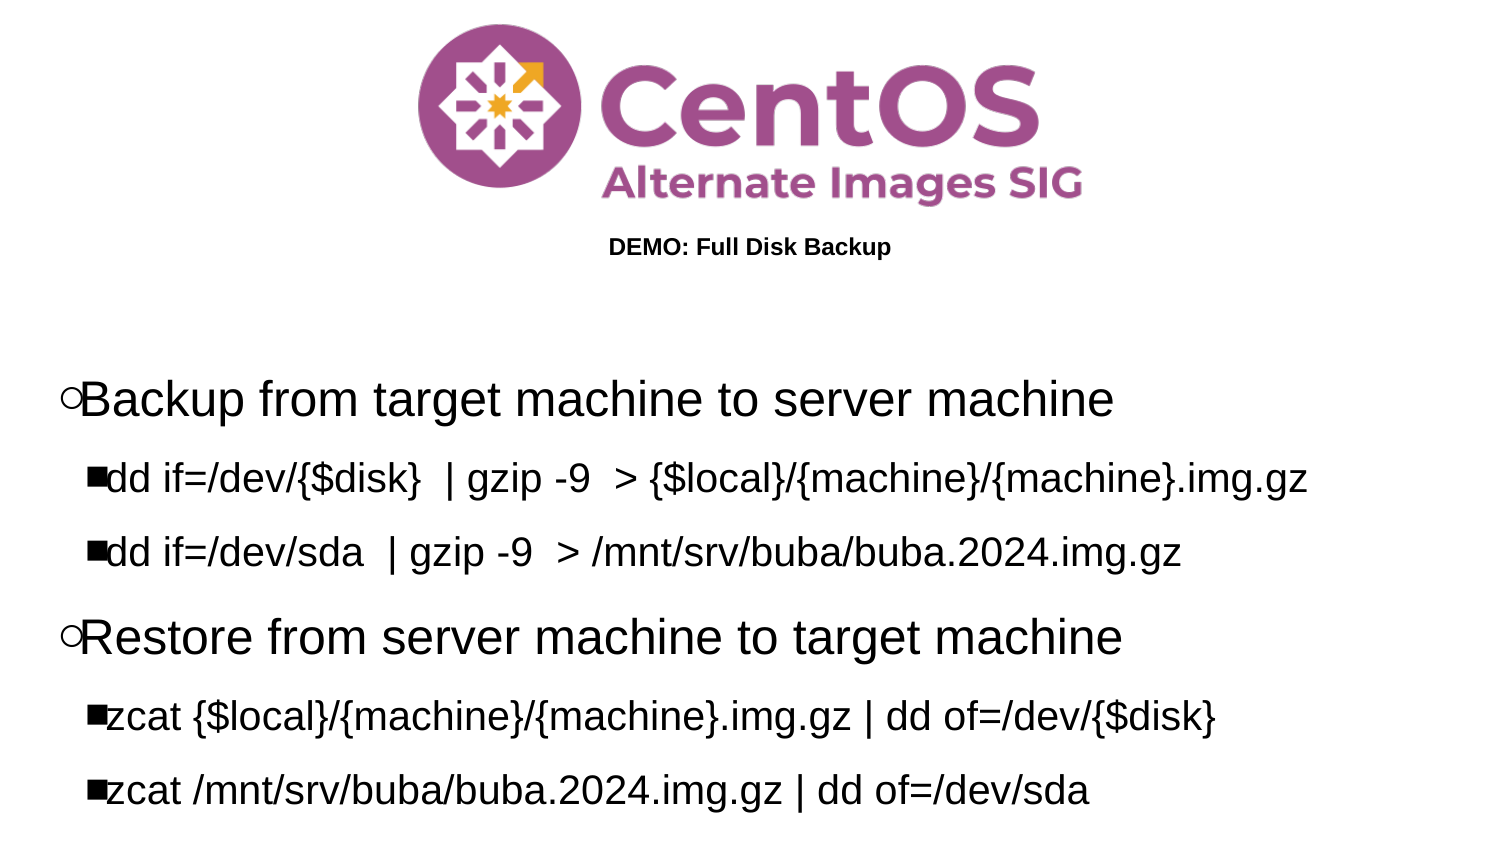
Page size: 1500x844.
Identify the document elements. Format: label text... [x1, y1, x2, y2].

title DEMO: Full Disk Backup [367, 211, 1133, 306]
list Backup from target machine to server machine dd if=/dev/{$disk} | gzip -9 > {$local}/{machine}/{machine}.img.gz dd if=/dev/sda | gzip -9 > /mnt/srv/buba/buba.2024.img.gz Restore from server machine to target machine zcat {$local}/{machine}/{machine}.img.gz | dd of=/dev/{$disk} zcat /mnt/srv/buba/buba.2024.img.gz | dd of=/dev/sda [9, 321, 1491, 844]
picture [393, 0, 1107, 232]
